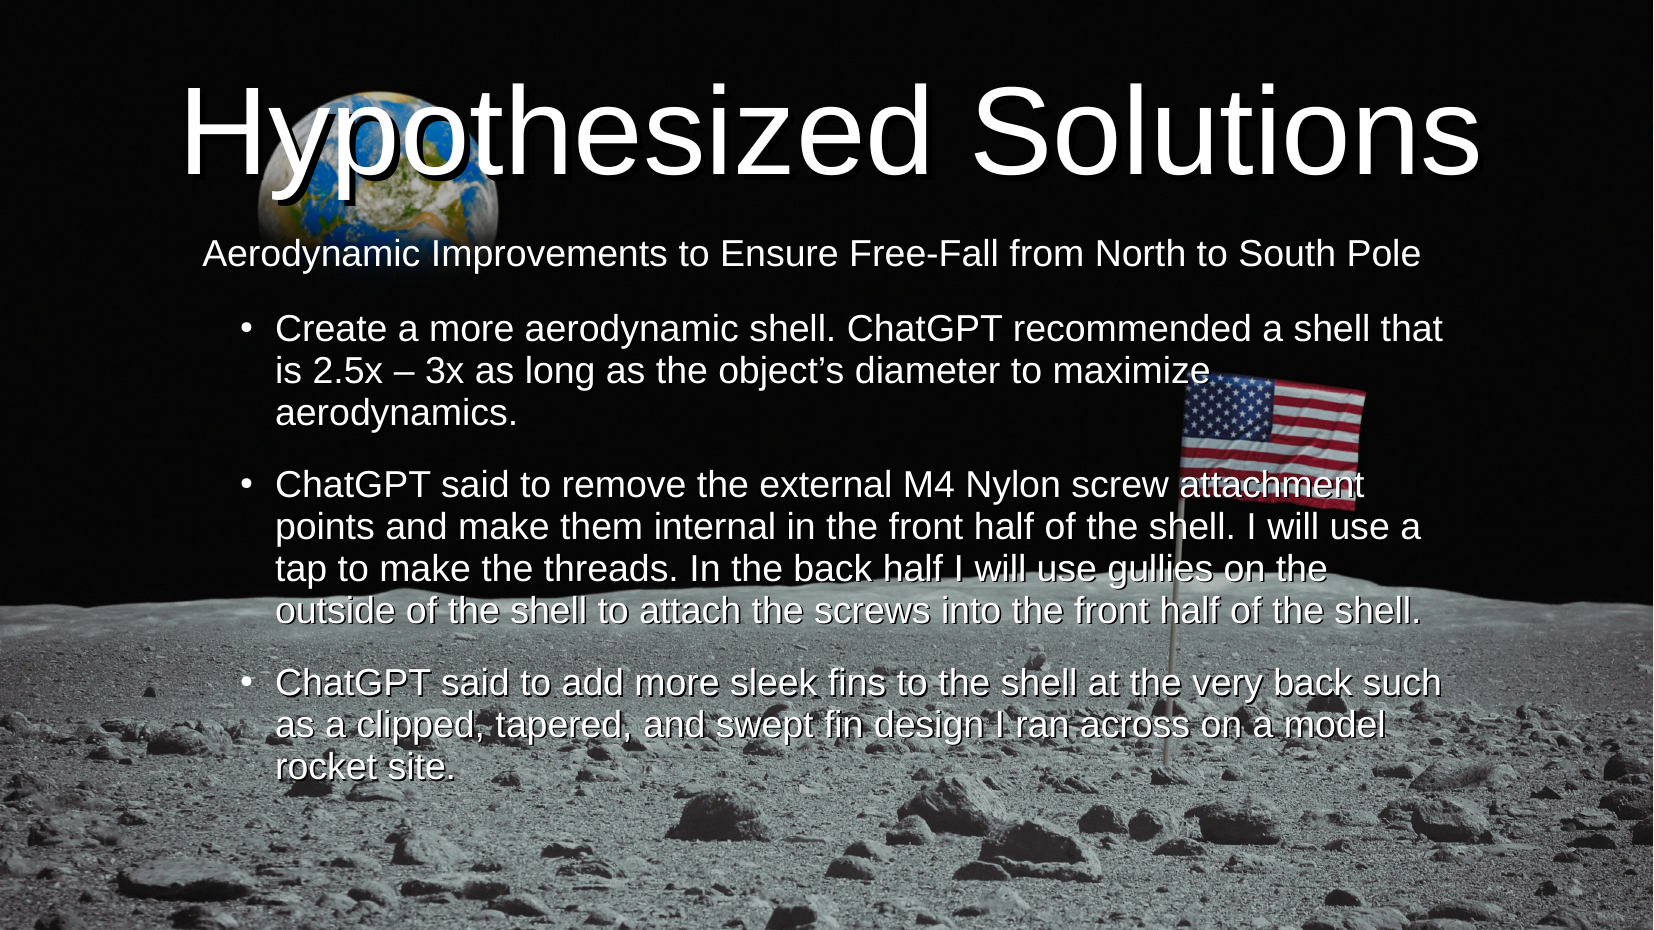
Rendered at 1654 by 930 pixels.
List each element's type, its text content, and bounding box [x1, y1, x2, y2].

title Hypothesized Solutions [87, 37, 1576, 226]
picture [0, 0, 1654, 930]
text_box Create a more aerodynamic shell. ChatGPT recommended a shell that is 2.5x – 3x as long as the object’s diameter to maximize aerodynamics. ChatGPT said to remove the external M4 Nylon screw attachment points and make them internal in the front half of the shell. I will use a tap to make the threads. In the back half I will use gullies on the outside of the shell to attach the screws into the front half of the shell. ChatGPT said to add more sleek fins to the shell at the very back such as a clipped, tapered, and swept fin design I ran across on a model rocket site. [225, 338, 1463, 901]
text_box Aerodynamic Improvements to Ensure Free-Fall from North to South Pole [187, 225, 1501, 338]
